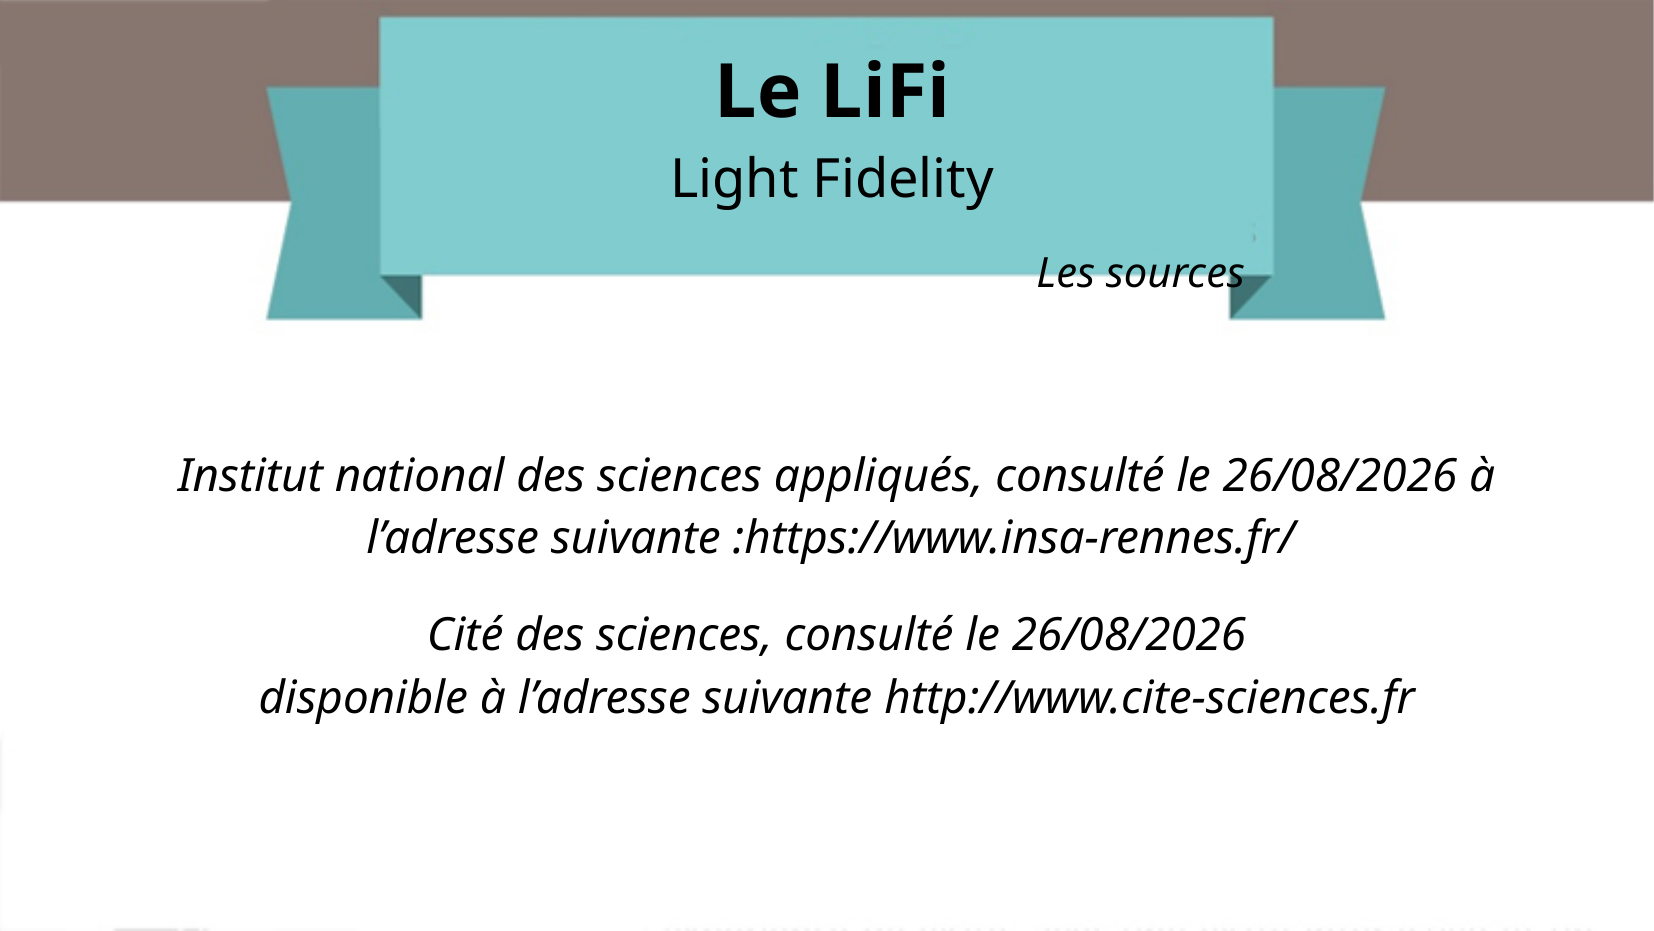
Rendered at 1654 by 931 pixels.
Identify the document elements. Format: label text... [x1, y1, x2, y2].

text_box Le LiFi Light Fidelity Les sources [405, 29, 1261, 269]
text_box Institut national des sciences appliqués, consulté le 26/08/2026 à l’adresse suivante :https://www.insa-rennes.fr/ Cité des sciences, consulté le 26/08/2026 disponible à l’adresse suivante http://www.cite-sciences.fr [120, 435, 1531, 804]
picture [0, 0, 1654, 931]
